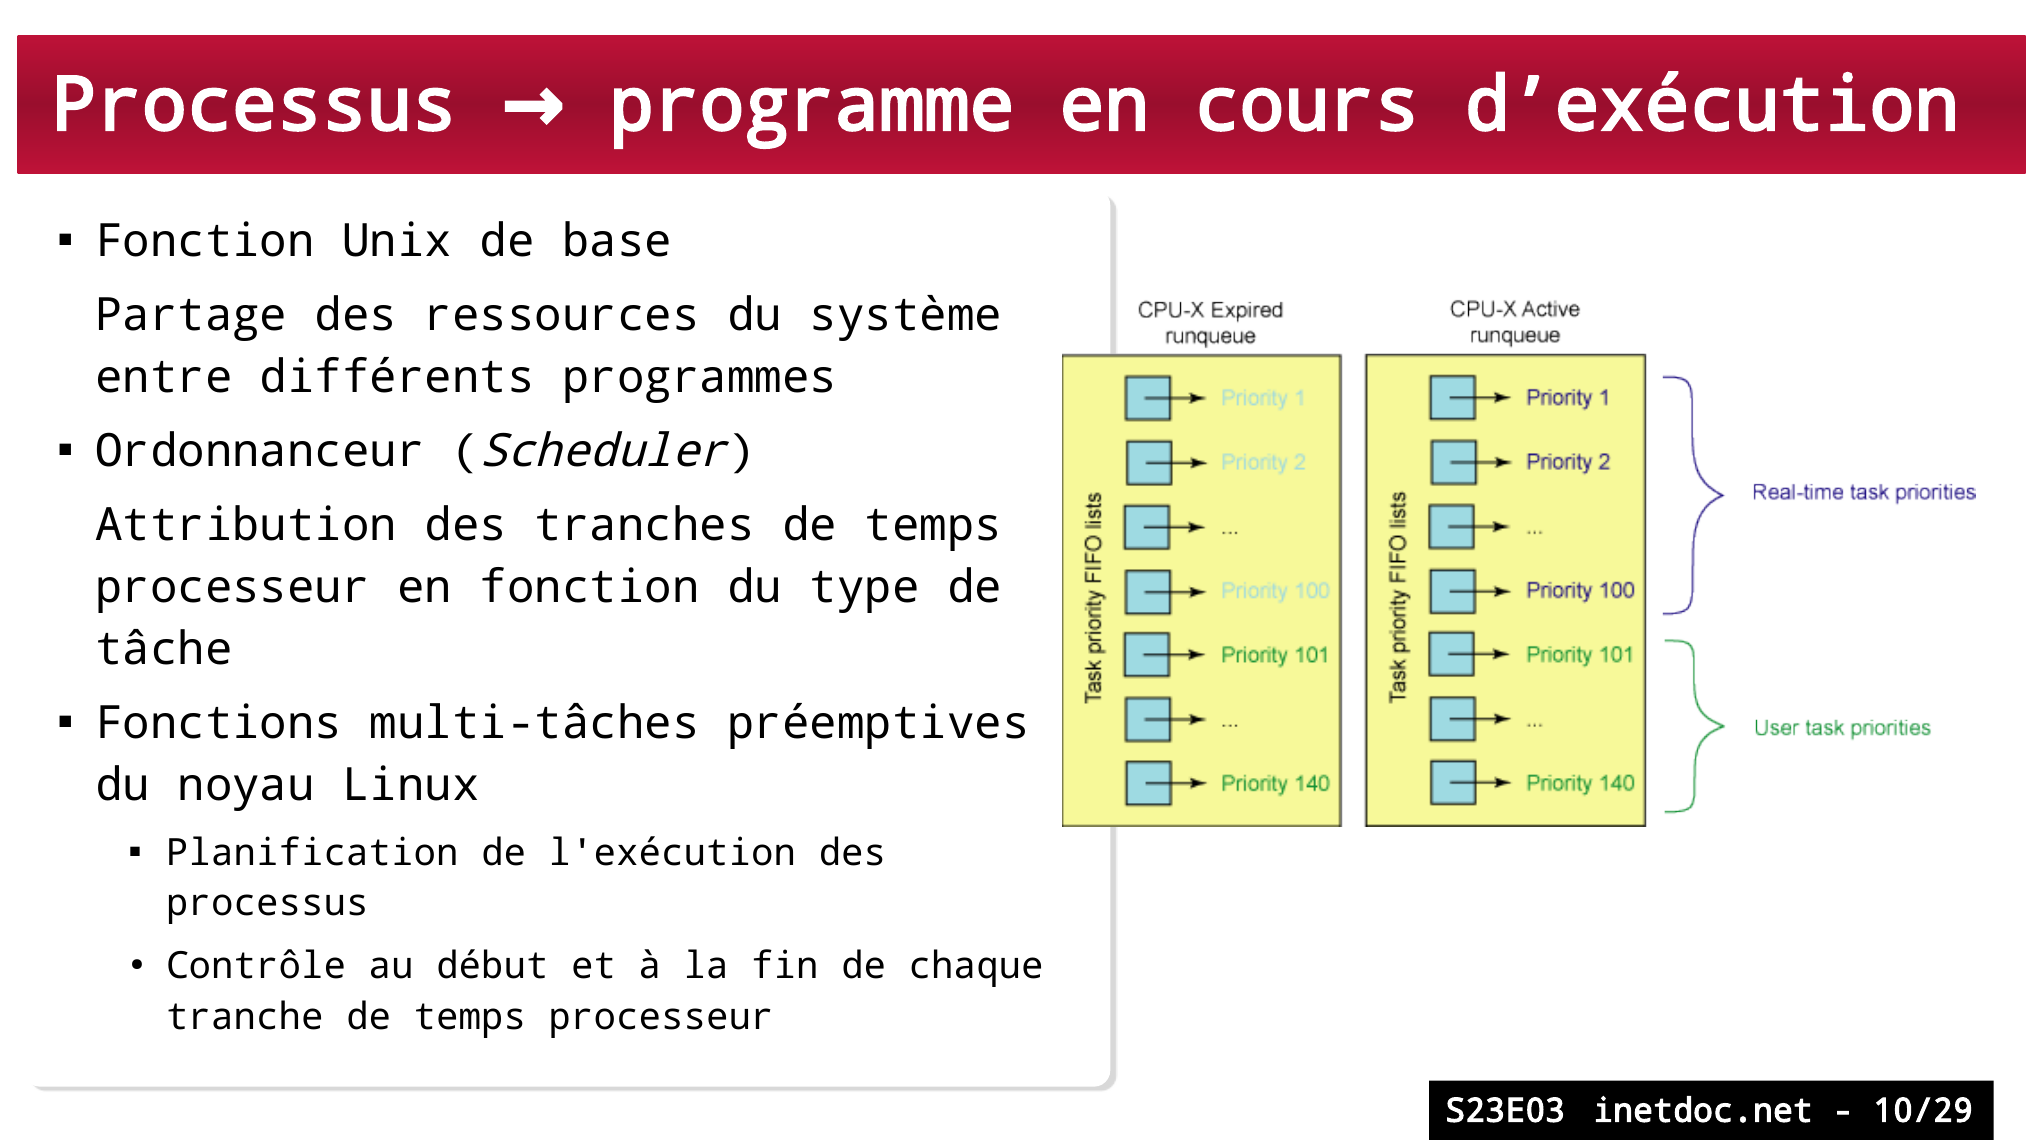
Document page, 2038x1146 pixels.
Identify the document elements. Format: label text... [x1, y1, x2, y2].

text_box Fonction Unix de base Partage des ressources du système entre différents programmes Ordonnanceur (Scheduler) Attribution des tranches de temps processeur en fonction du type de tâche Fonctions multi-tâches préemptives du noyau Linux Planification de l'exécution des processus Contrôle au début et à la fin de chaque tranche de temps processeur [23, 188, 1111, 1087]
text_box S23E03 inetdoc.net - <numéro>/29 [1429, 1080, 1994, 1140]
text_box Processus → programme en cours d’exécution [17, 35, 2026, 174]
picture [1062, 295, 1976, 827]
